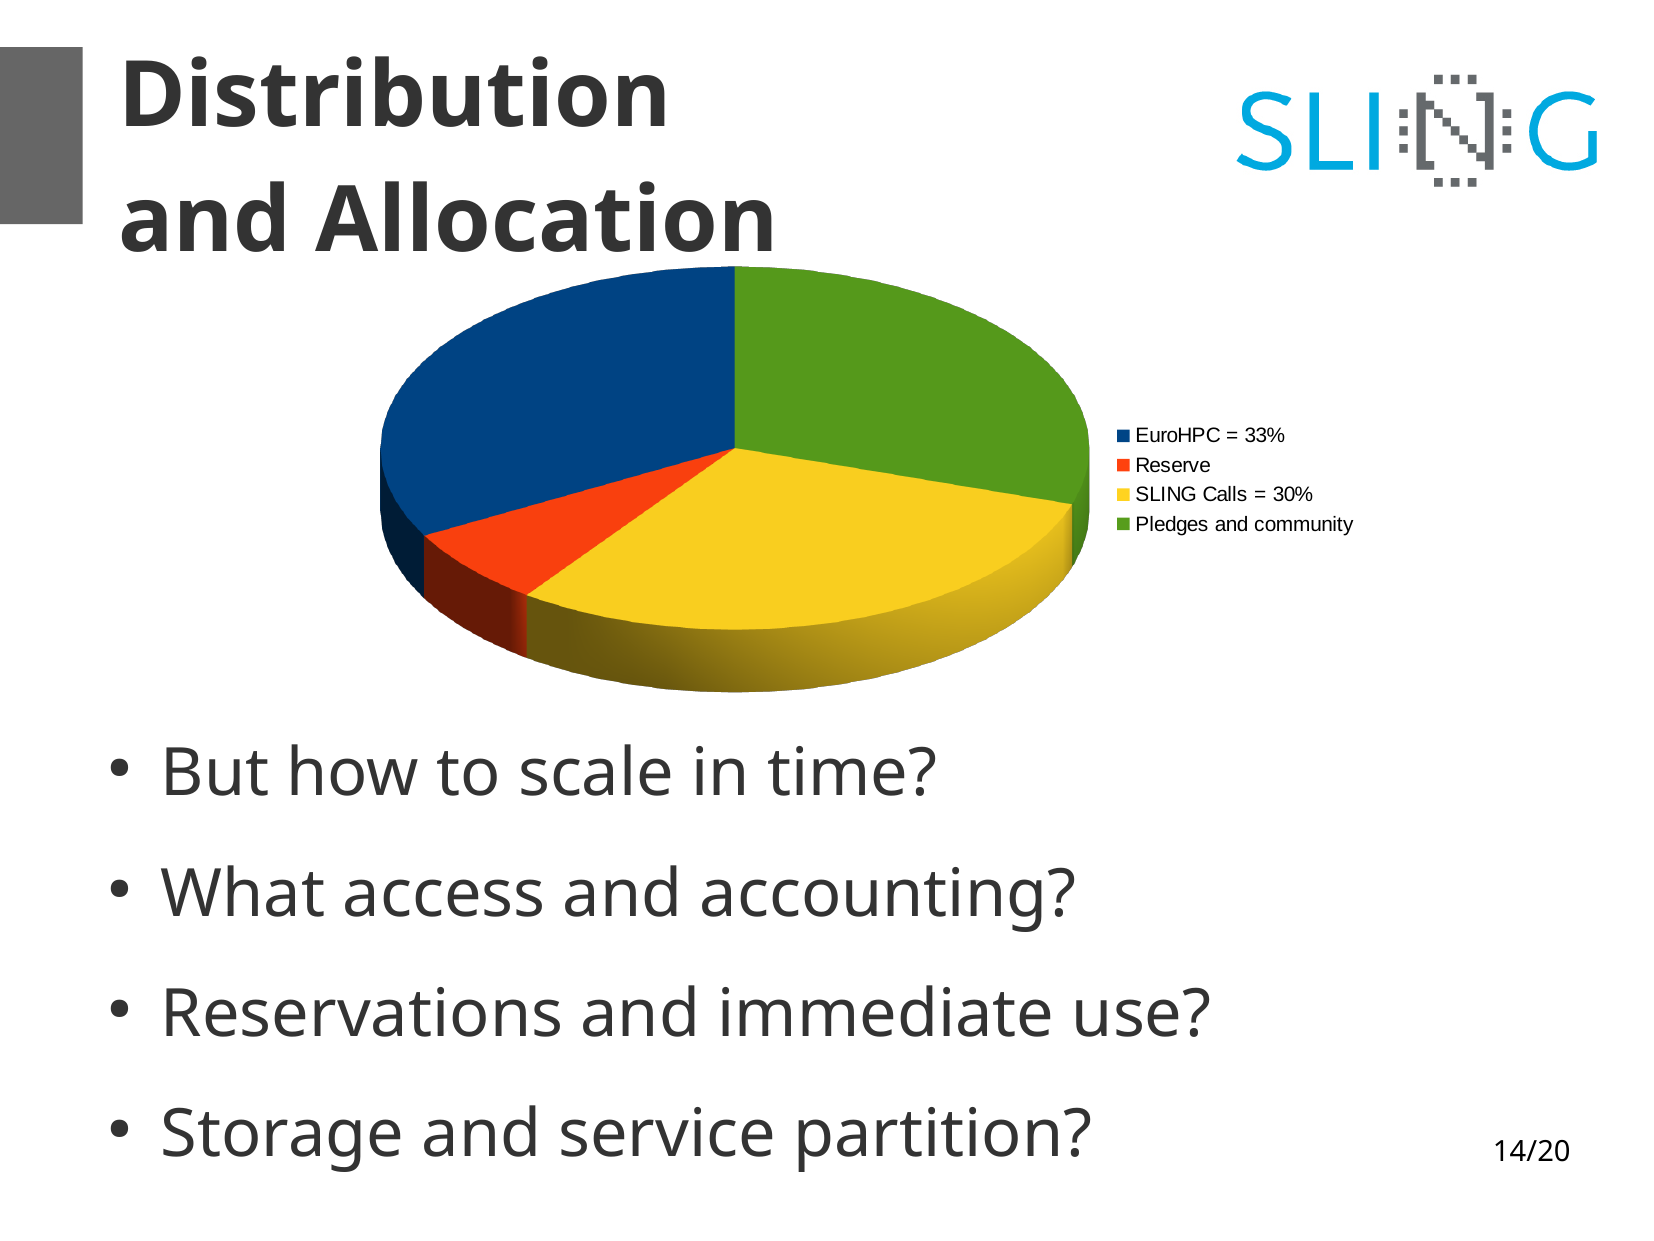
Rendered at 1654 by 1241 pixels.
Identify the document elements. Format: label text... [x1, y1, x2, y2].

chart [360, 194, 1374, 724]
title Distribution and Allocation [118, 45, 1571, 261]
picture [1185, 14, 1648, 247]
list But how to scale in time? What access and accounting? Reservations and immediate use? Storage and service partition? [90, 724, 1595, 1099]
